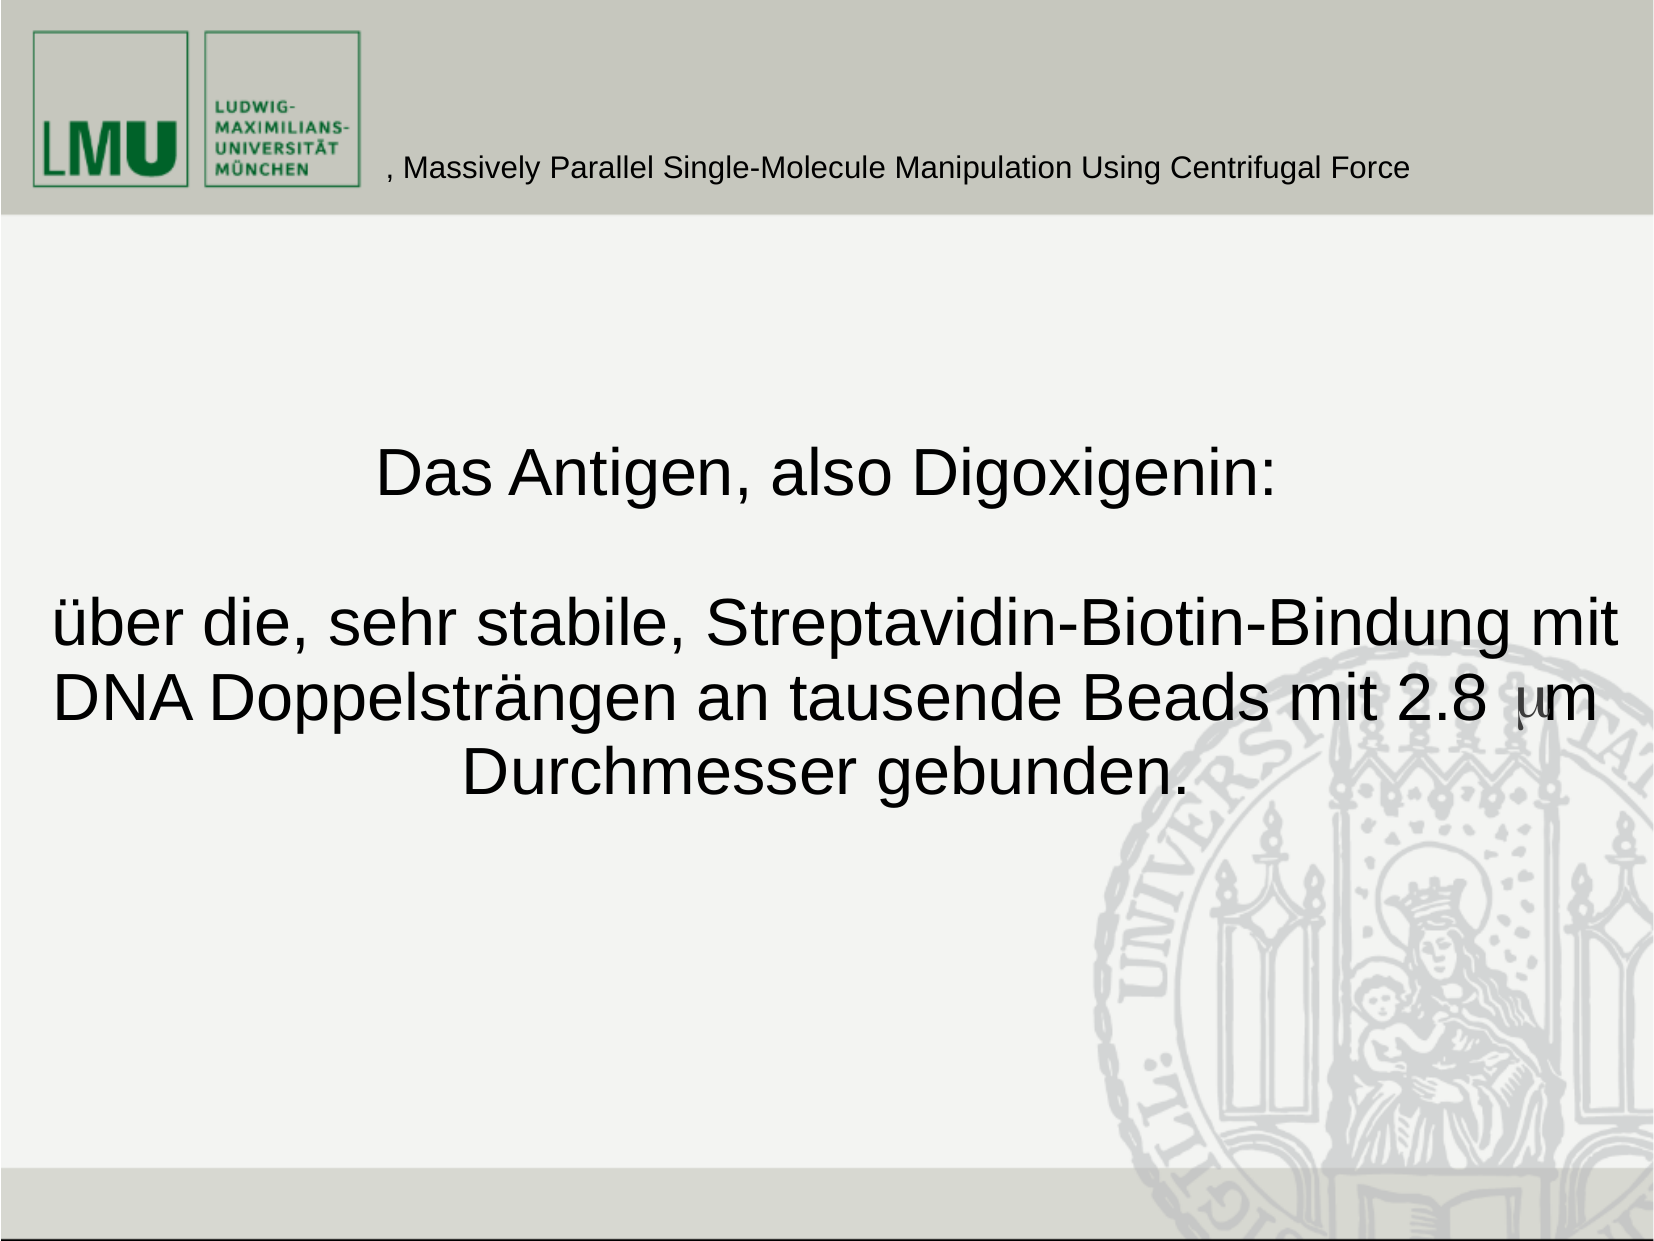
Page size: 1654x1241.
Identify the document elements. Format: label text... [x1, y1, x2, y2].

chart [1506, 685, 1560, 735]
picture [1, 0, 1654, 1241]
subtitle Das Antigen, also Digoxigenin: über die, sehr stabile, Streptavidin-Biotin-Bindung mit DNA Doppelsträngen an tausende Beads mit 2.8 m Durchmesser gebunden. [23, 224, 1630, 1170]
text_box Philipp Lorenz, Massively Parallel Single-Molecule Manipulation Using Centrifugal Force [362, 142, 1619, 213]
